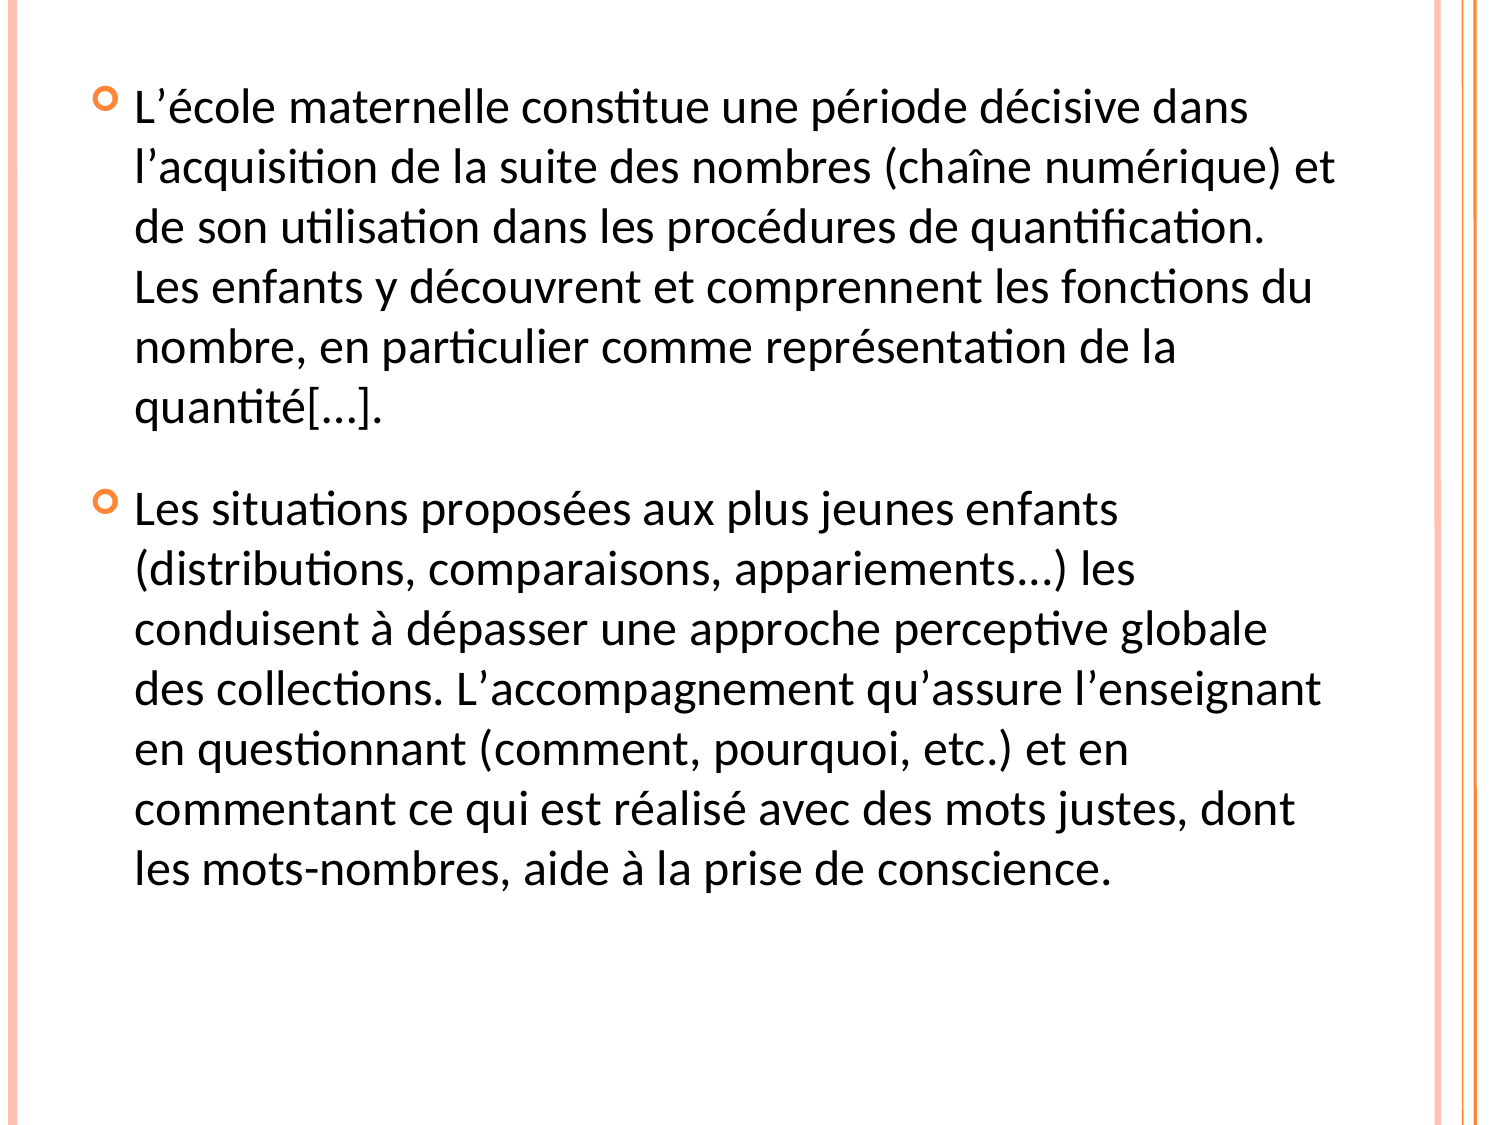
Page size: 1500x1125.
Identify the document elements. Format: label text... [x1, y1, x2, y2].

text_box L’école maternelle constitue une période décisive dans l’acquisition de la suite des nombres (chaîne numérique) et de son utilisation dans les procédures de quantification. Les enfants y découvrent et comprennent les fonctions du nombre, en particulier comme représentation de la quantité[…]. Les situations proposées aux plus jeunes enfants (distributions, comparaisons, appariements...) les conduisent à dépasser une approche perceptive globale des collections. L’accompagnement qu’assure l’enseignant en questionnant (comment, pourquoi, etc.) et en commentant ce qui est réalisé avec des mots justes, dont les mots-nombres, aide à la prise de conscience. [75, 66, 1353, 1062]
